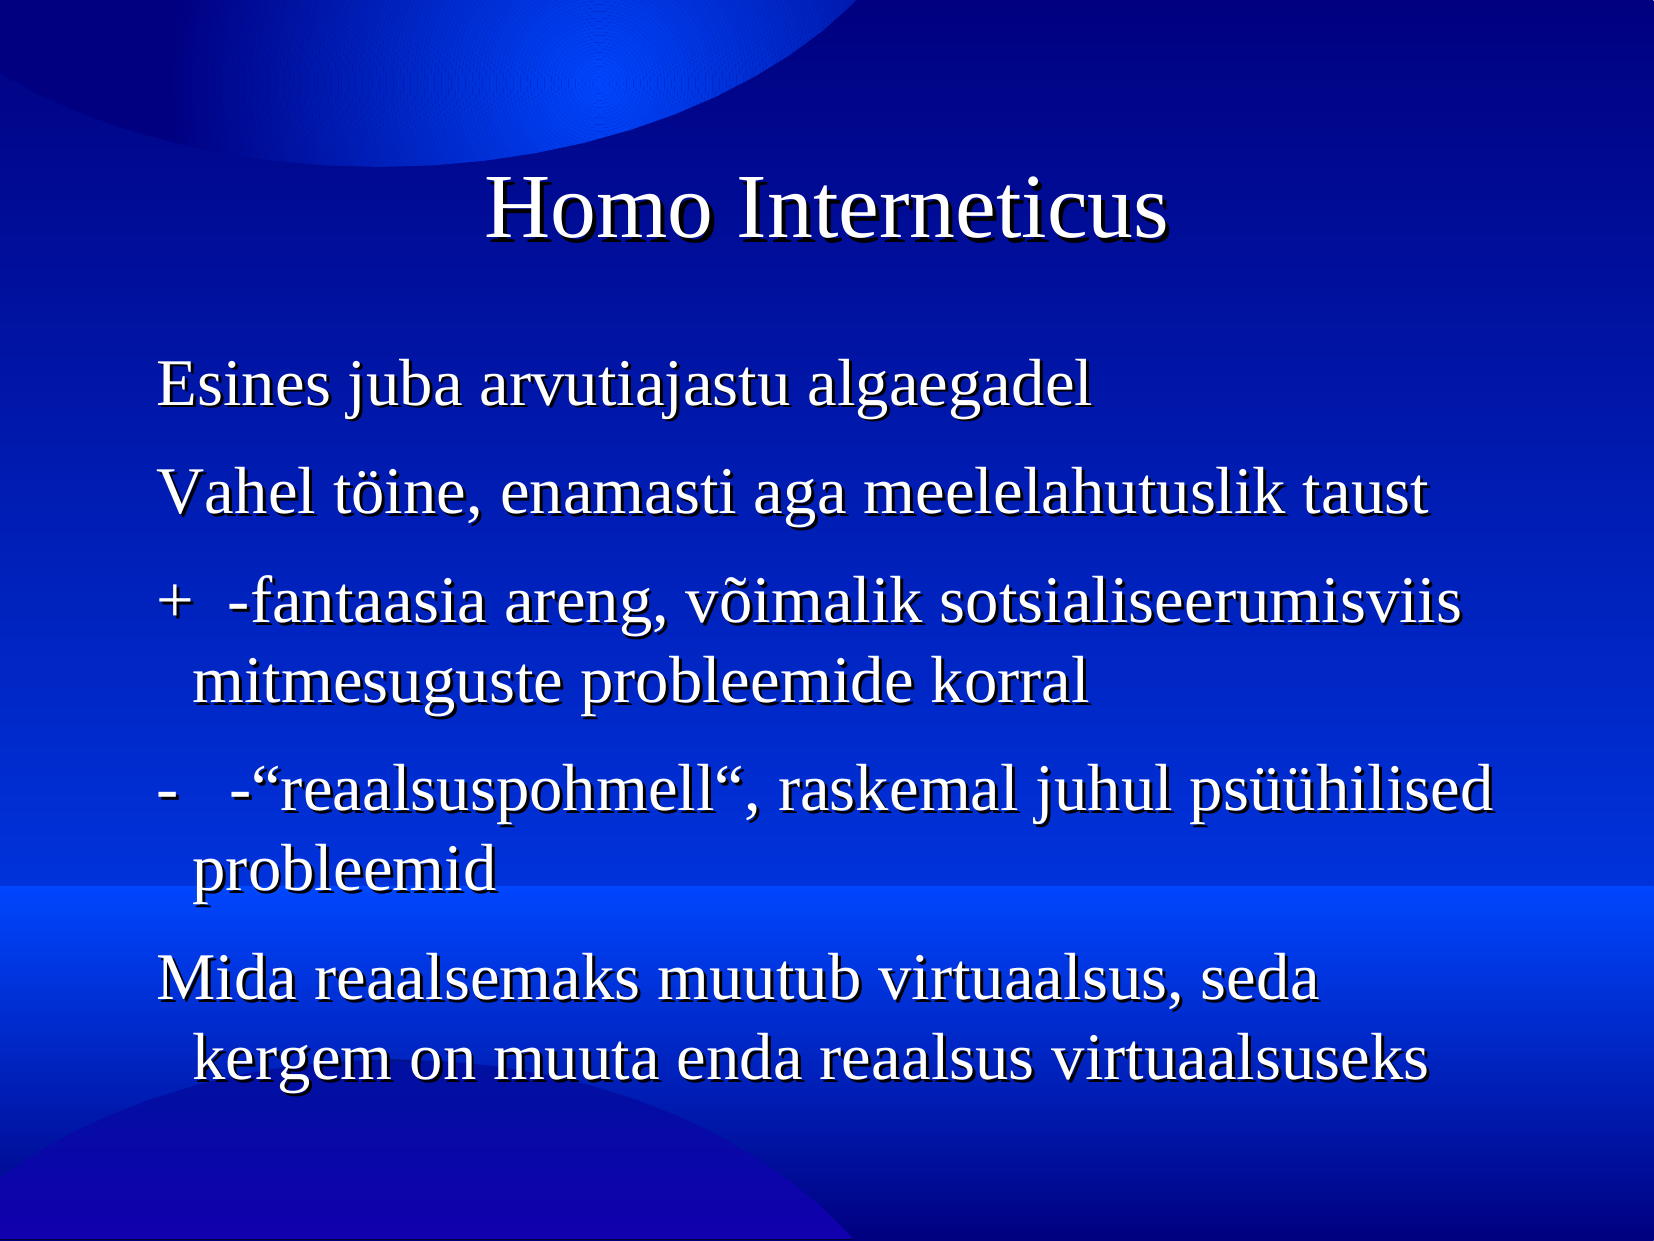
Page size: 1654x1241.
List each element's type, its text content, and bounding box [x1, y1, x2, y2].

title Homo Interneticus [121, 102, 1534, 311]
list Esines juba arvutiajastu algaegadel Vahel töine, enamasti aga meelelahutuslik taust + -fantaasia areng, võimalik sotsialiseerumisviis mitmesuguste probleemide korral - -“reaalsuspohmell“, raskemal juhul psüühilised probleemid Mida reaalsemaks muutub virtuaalsus, seda kergem on muuta enda reaalsus virtuaalsuseks [121, 344, 1534, 1127]
